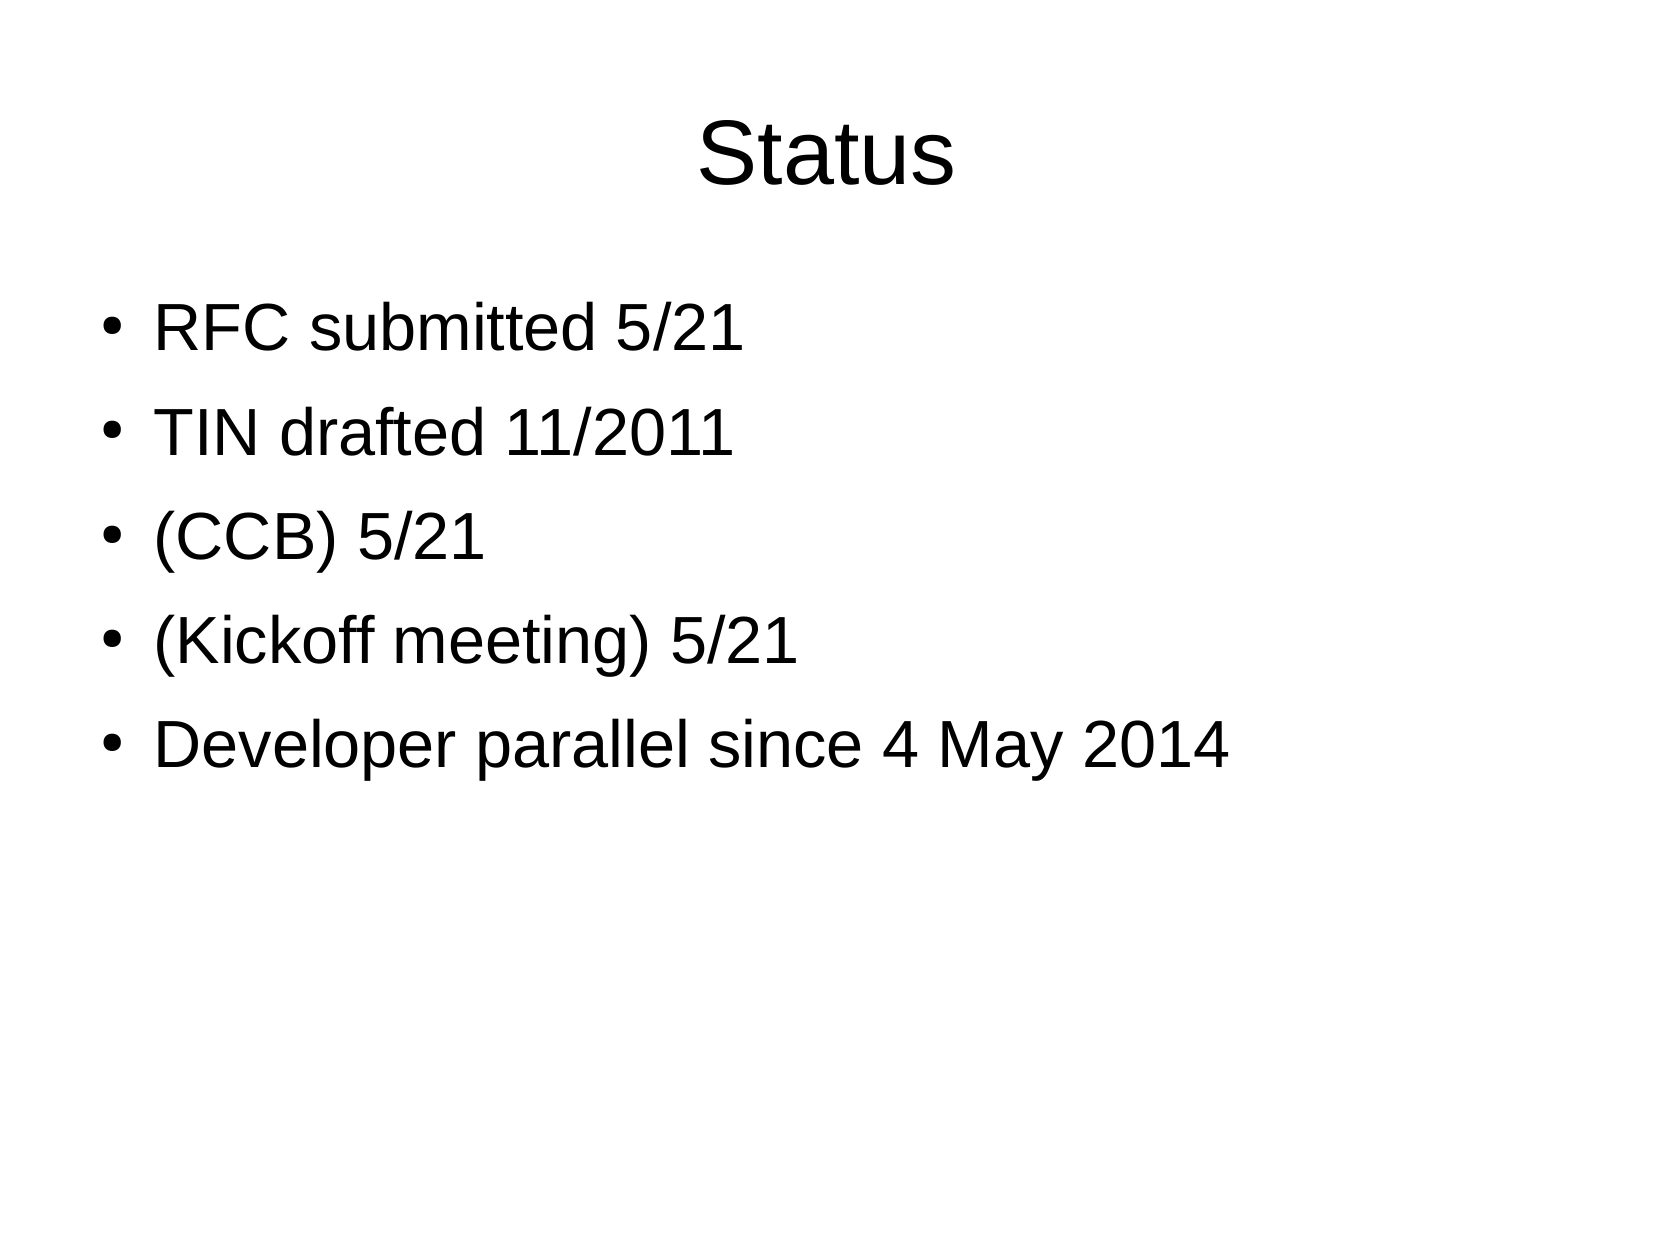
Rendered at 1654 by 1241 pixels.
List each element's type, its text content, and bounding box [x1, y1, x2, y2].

list RFC submitted 5/21 TIN drafted 11/2011 (CCB) 5/21 (Kickoff meeting) 5/21 Developer parallel since 4 May 2014 [82, 290, 1571, 1109]
title Status [82, 49, 1571, 257]
